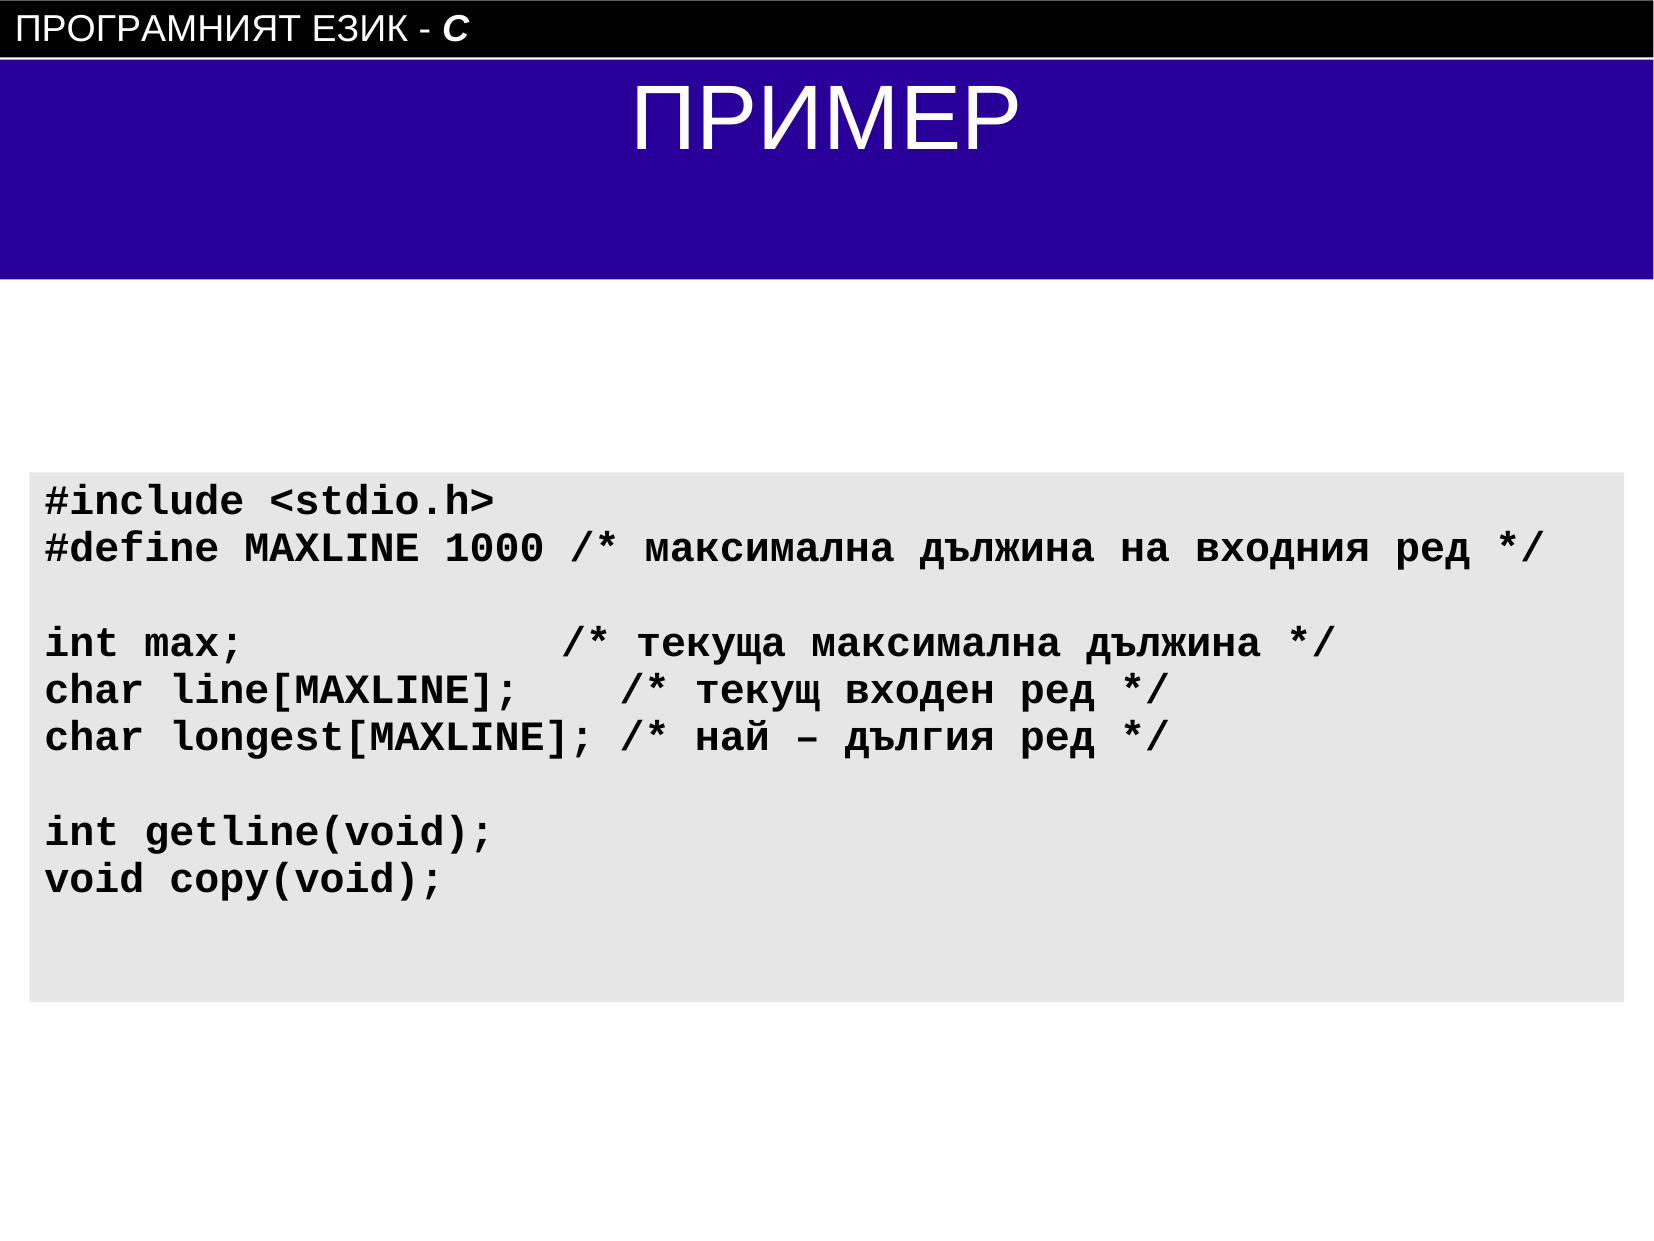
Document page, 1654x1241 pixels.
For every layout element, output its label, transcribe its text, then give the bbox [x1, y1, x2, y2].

text_box ПРОГРАМНИЯT ЕЗИК - С [0, 0, 1654, 58]
text_box #include <stdio.h> #define MAXLINE 1000 /* максимална дължина на входния ред */ int max; /* текуща максимална дължина */ char line[MAXLINE]; /* текущ входен ред */ char longest[MAXLINE]; /* най – дългия ред */ int getline(void); void copy(void); [29, 472, 1625, 1003]
text_box ПРИМЕР [0, 59, 1654, 280]
